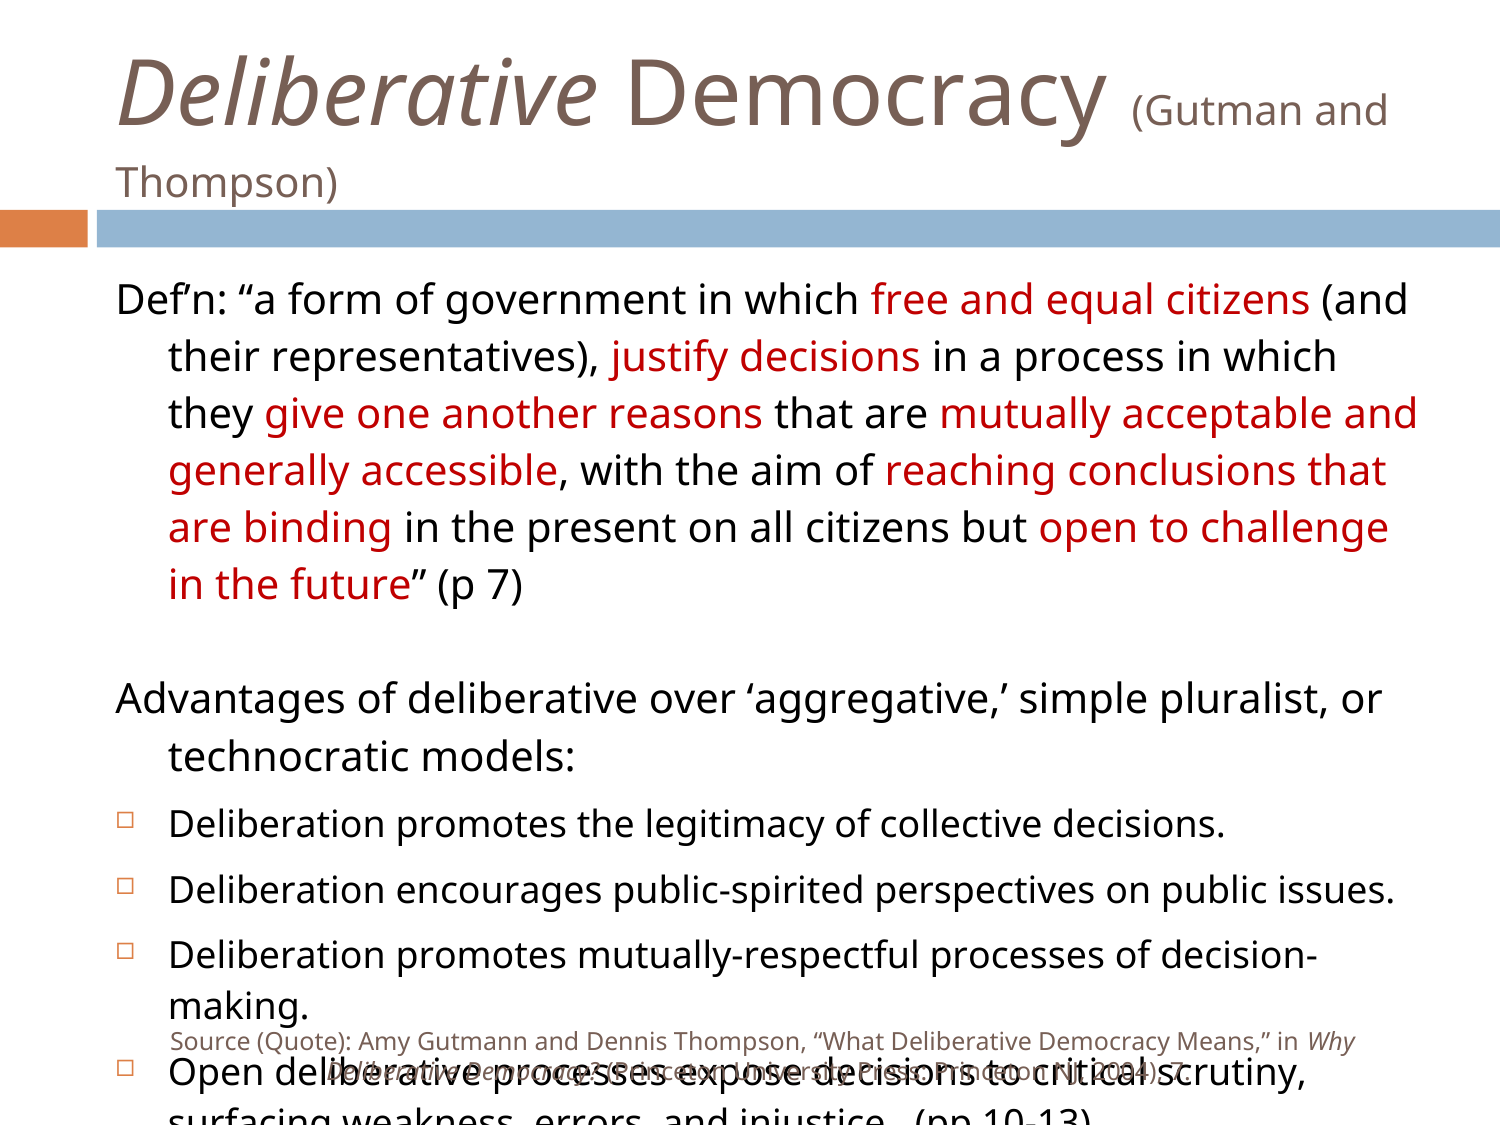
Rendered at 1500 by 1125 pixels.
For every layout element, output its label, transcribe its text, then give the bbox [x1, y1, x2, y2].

text_box Source (Quote): Amy Gutmann and Dennis Thompson, “What Deliberative Democracy Means,” in Why Deliberative Democracy? (Princeton University Press: Princeton NJ, 2004), 7. [99, 1025, 1426, 1085]
list Def’n: “a form of government in which free and equal citizens (and their representatives), justify decisions in a process in which they give one another reasons that are mutually acceptable and generally accessible, with the aim of reaching conclusions that are binding in the present on all citizens but open to challenge in the future” (p 7) Advantages of deliberative over ‘aggregative,’ simple pluralist, or technocratic models: Deliberation promotes the legitimacy of collective decisions. Deliberation encourages public-spirited perspectives on public issues. Deliberation promotes mutually-respectful processes of decision-making. Open deliberative processes expose decisions to critical scrutiny, surfacing weakness, errors, and injustice. (pp 10-13) [100, 262, 1438, 1025]
title Deliberative Democracy (Gutman and Thompson) [100, 37, 1438, 201]
